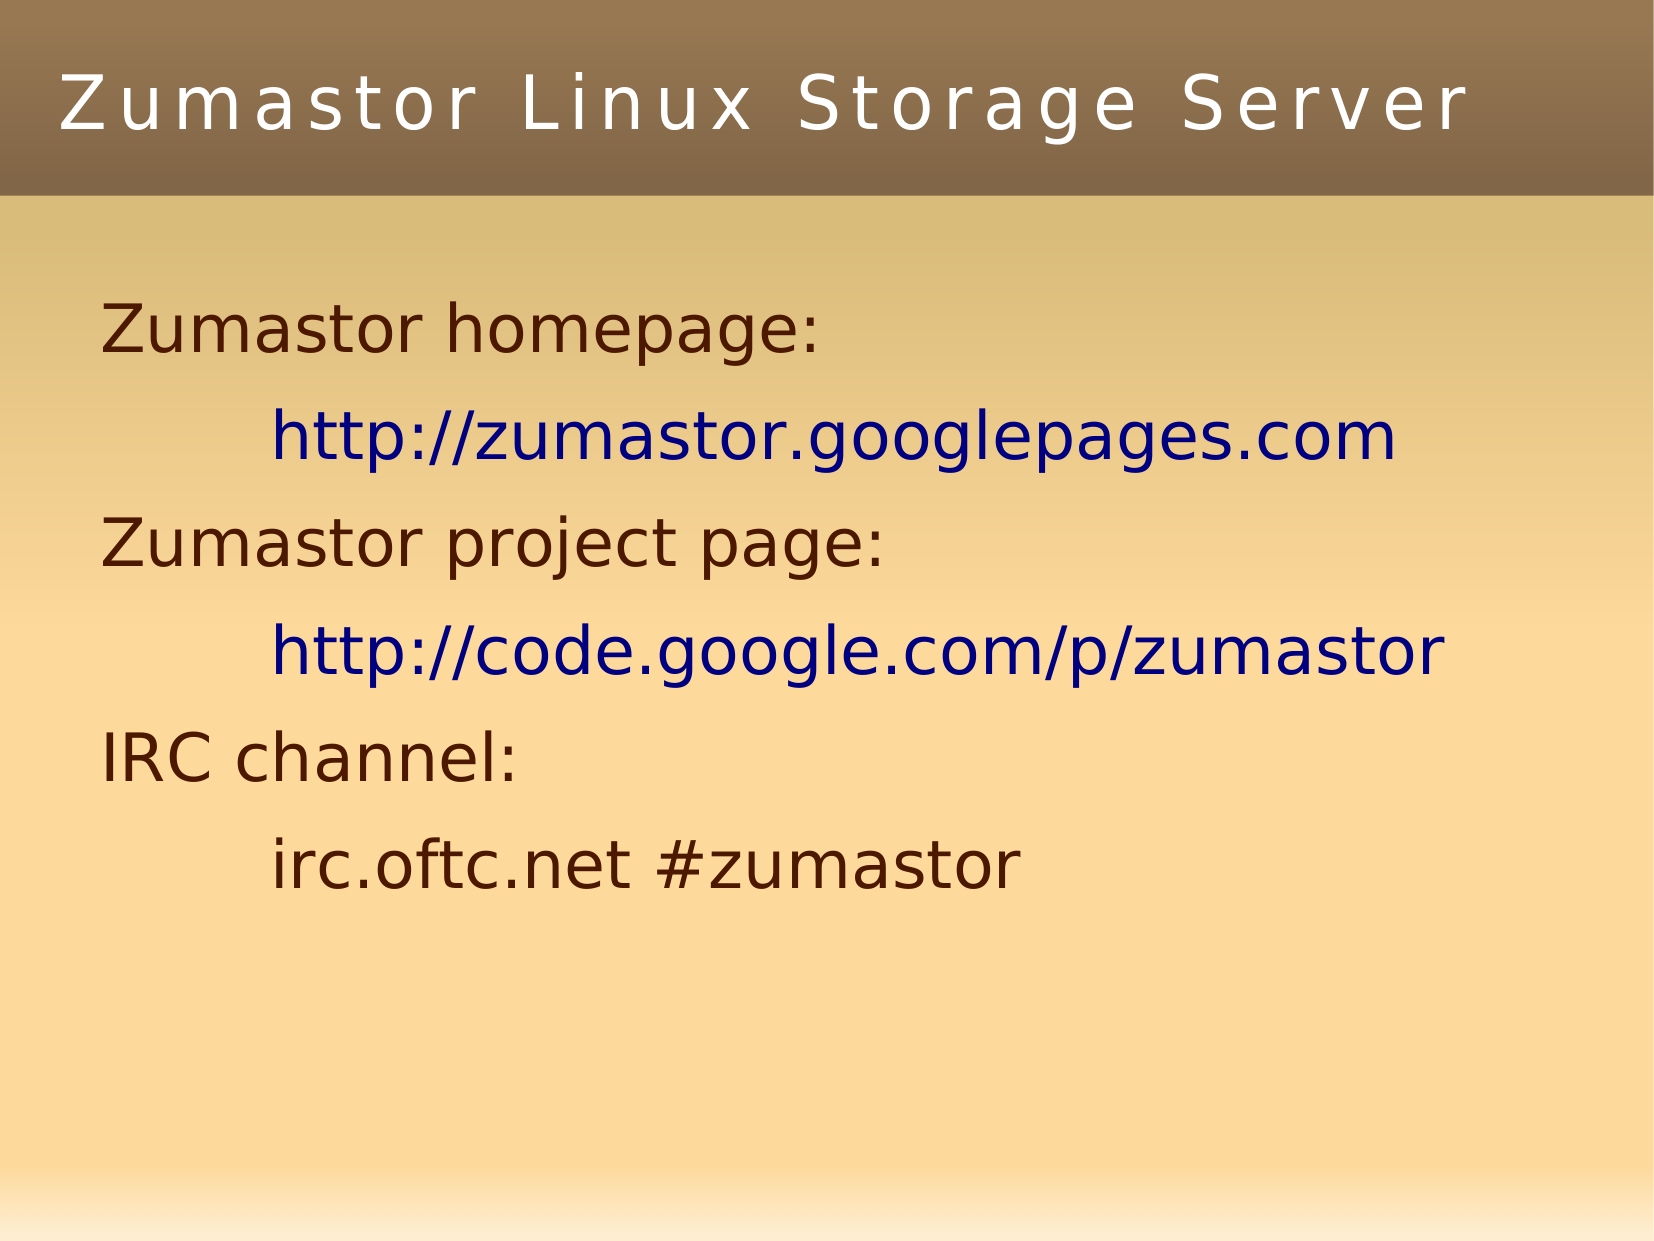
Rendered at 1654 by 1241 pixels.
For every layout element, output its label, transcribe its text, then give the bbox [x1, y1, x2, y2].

list Zumastor homepage: http://zumastor.googlepages.com Zumastor project page: http://code.google.com/p/zumastor IRC channel: irc.oftc.net #zumastor [82, 290, 1571, 1109]
picture [0, 0, 1654, 1241]
title Zumastor Linux Storage Server [59, 29, 1595, 178]
